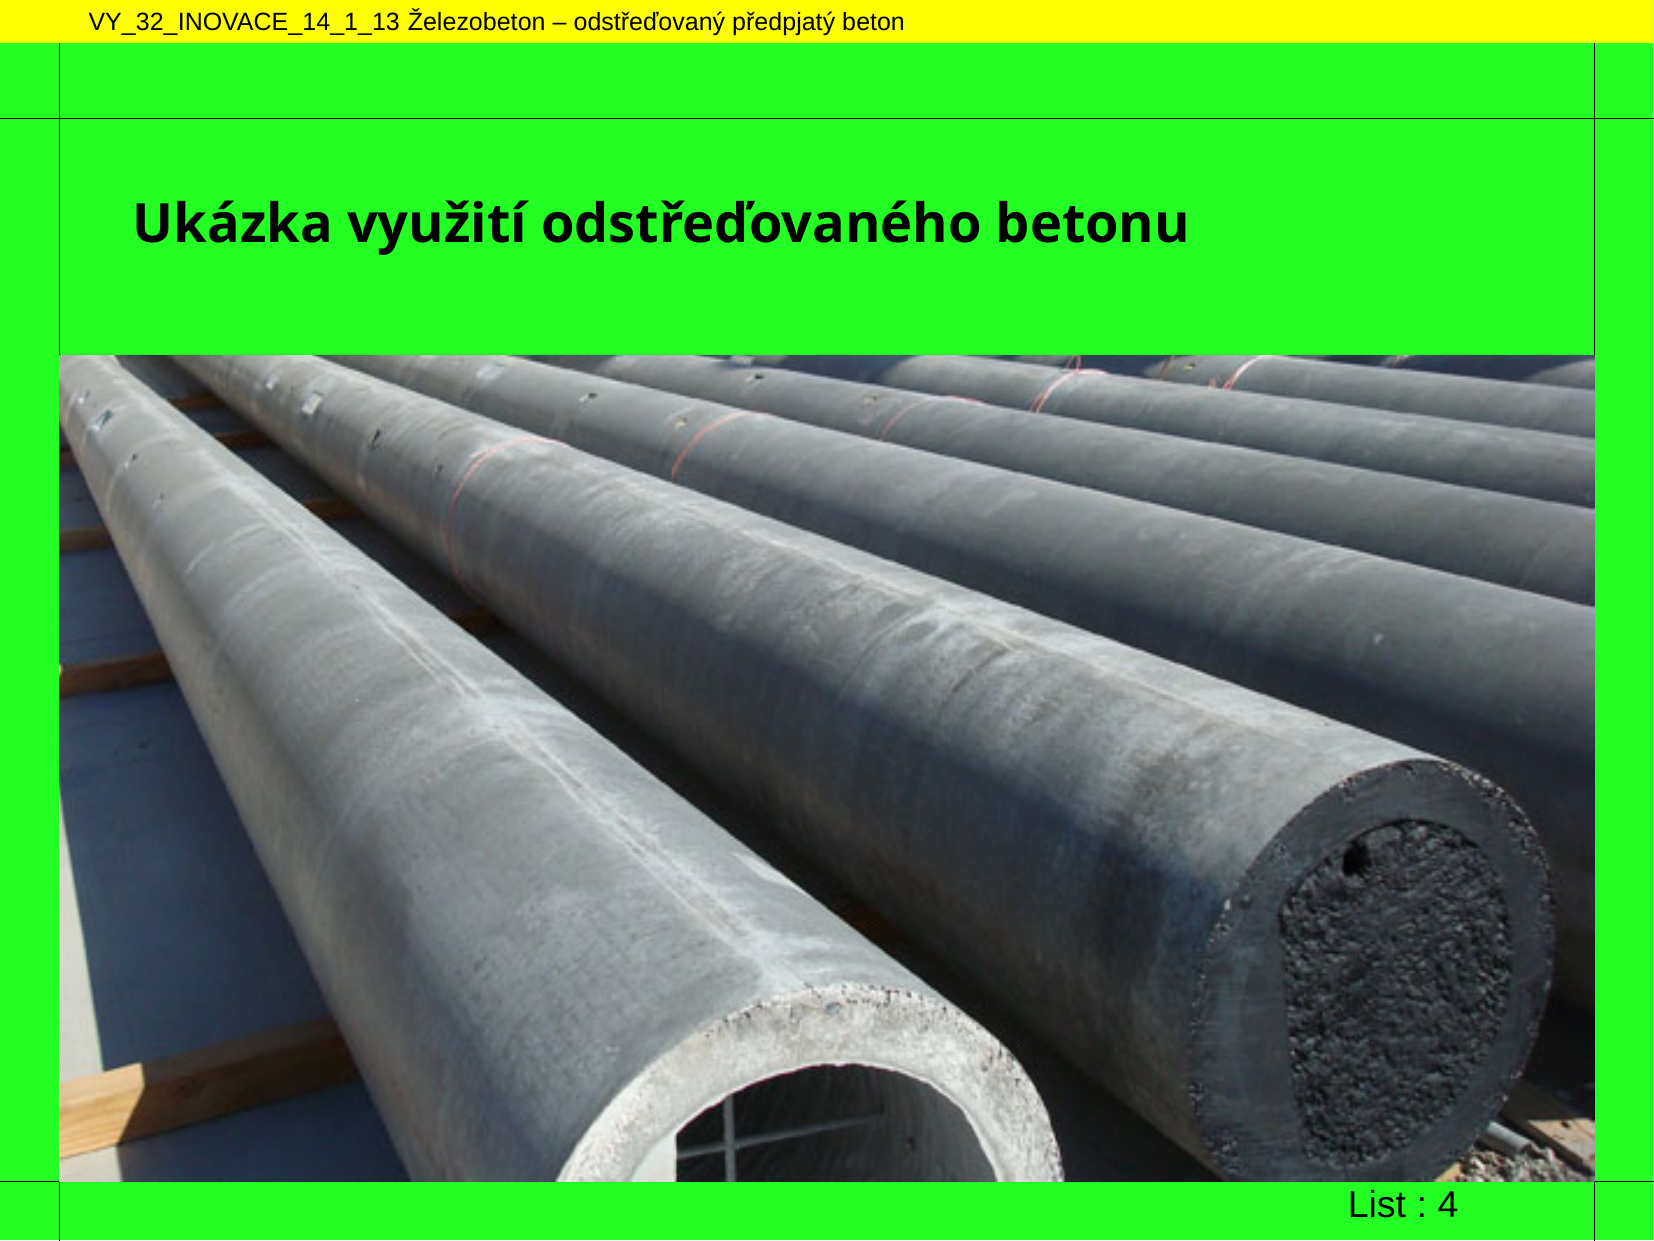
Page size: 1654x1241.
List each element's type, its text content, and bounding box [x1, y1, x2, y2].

text_box VY_32_INOVACE_14_1_13 Železobeton – odstřeďovaný předpjatý beton [0, 0, 1654, 43]
text_box List : <číslo> [1357, 1176, 1599, 1241]
picture [59, 355, 1595, 1182]
text_box Ukázka využití odstřeďovaného betonu [118, 177, 1418, 260]
